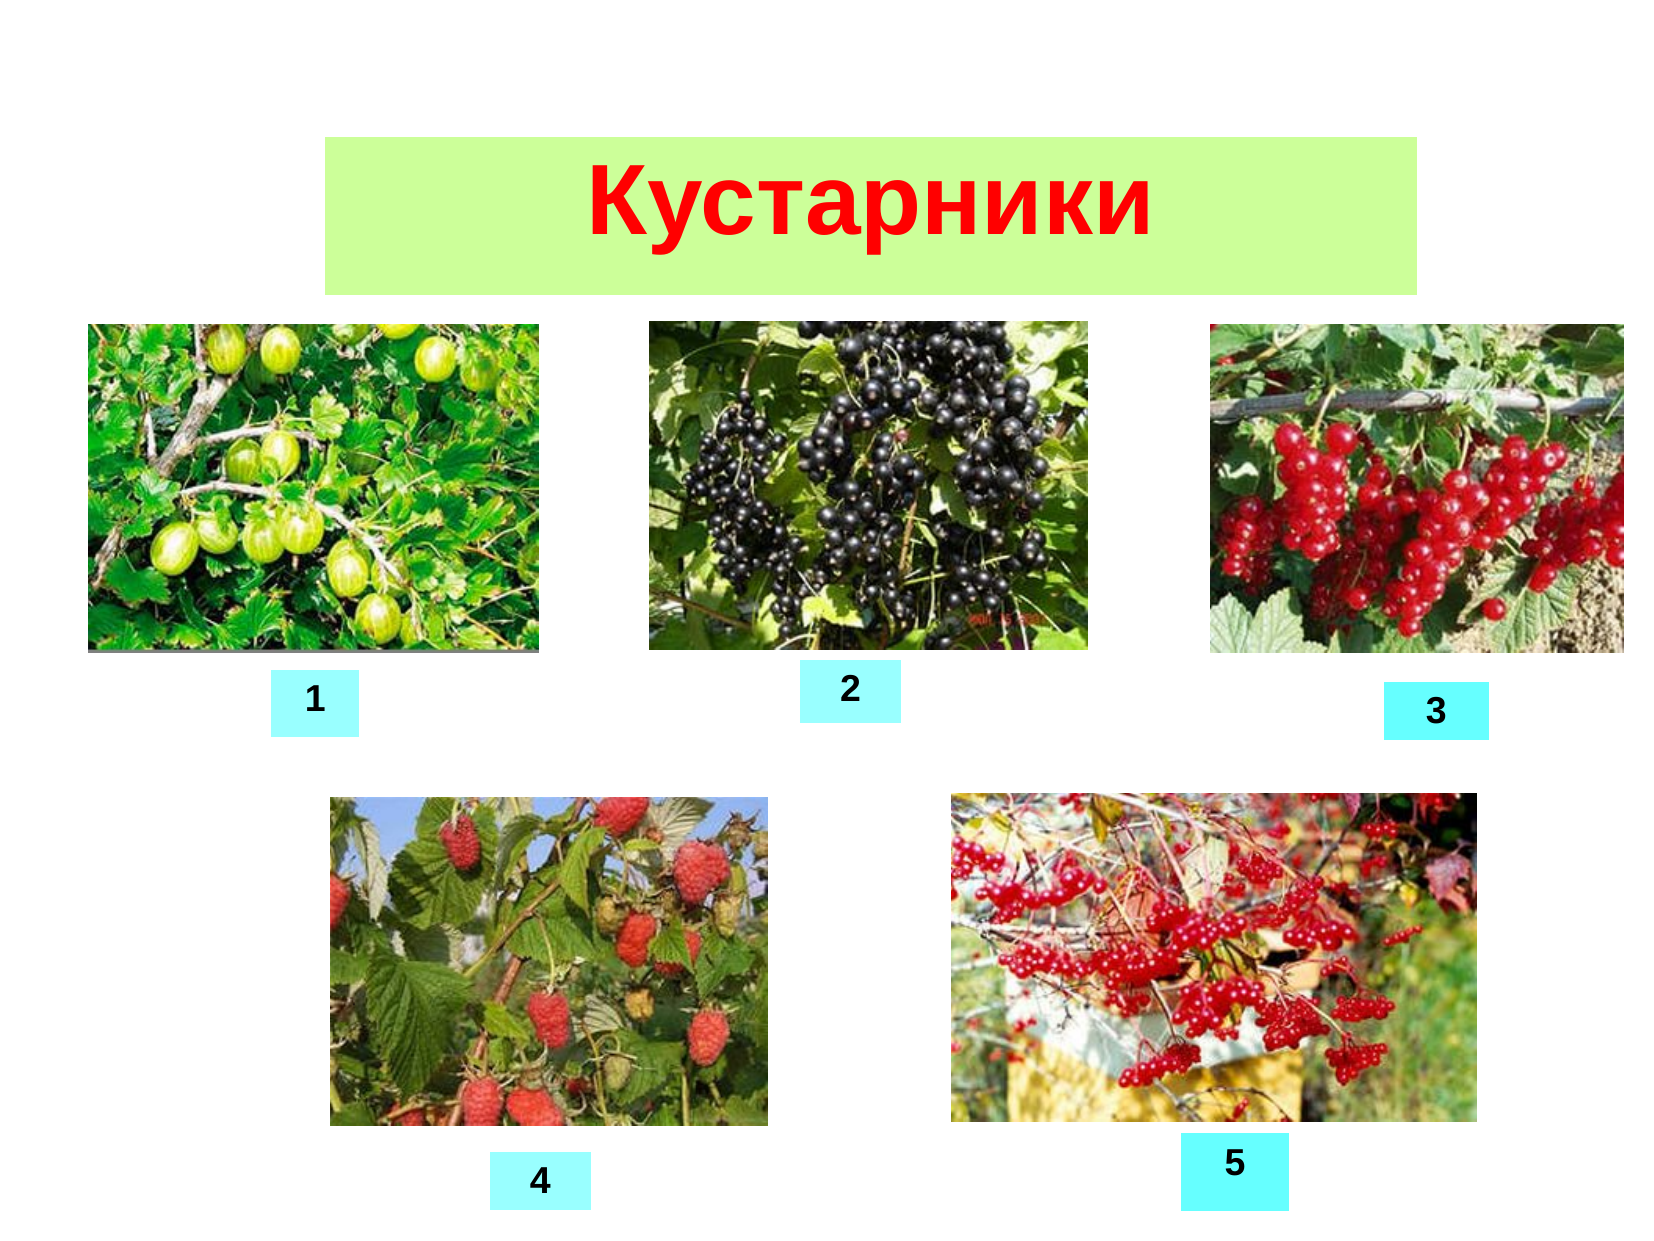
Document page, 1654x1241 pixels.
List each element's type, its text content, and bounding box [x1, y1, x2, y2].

table_header Кустарники [325, 137, 1417, 295]
picture [1210, 324, 1624, 653]
table_header 2 [800, 660, 901, 723]
picture [330, 797, 768, 1126]
picture [951, 793, 1477, 1123]
table_header 1 [271, 670, 359, 737]
picture [88, 324, 539, 653]
picture [649, 321, 1088, 650]
table_header 5 [1181, 1133, 1289, 1211]
table_header 4 [490, 1152, 591, 1210]
table_header 3 [1384, 682, 1489, 740]
